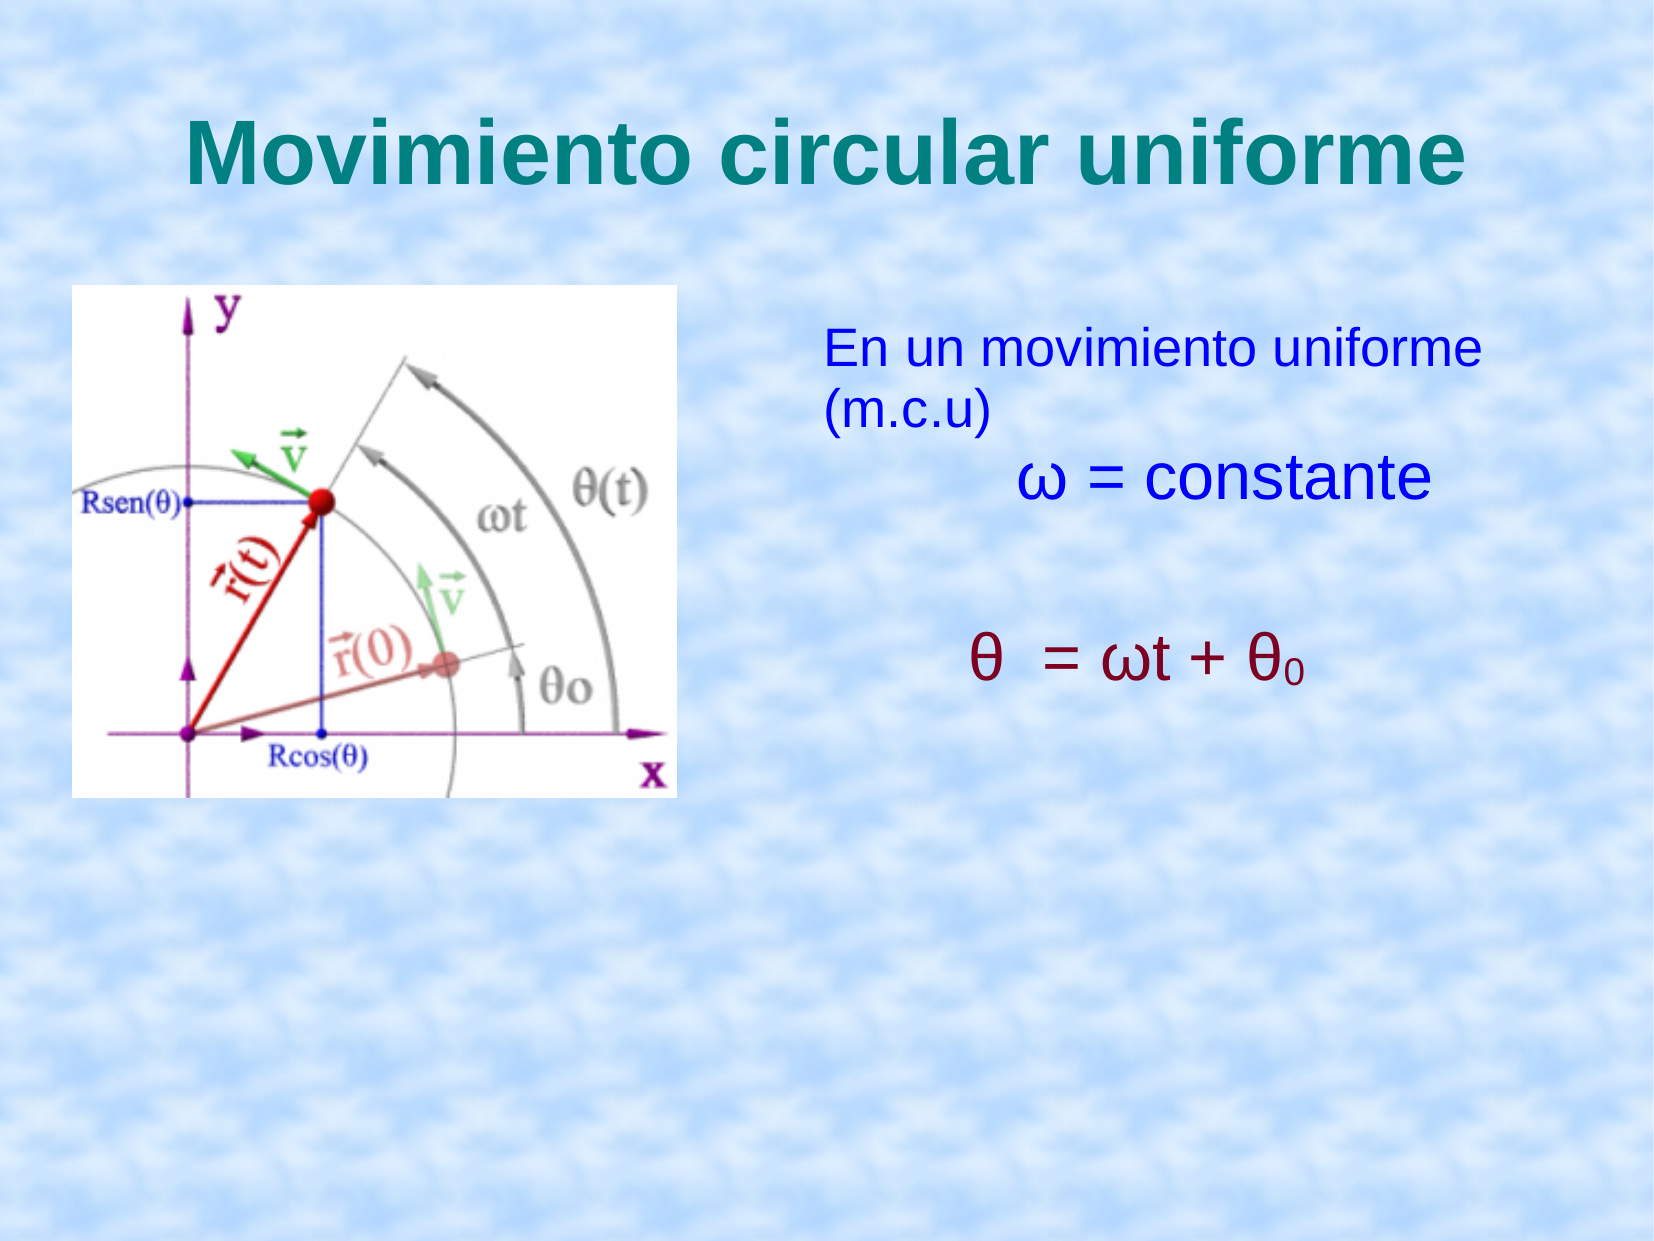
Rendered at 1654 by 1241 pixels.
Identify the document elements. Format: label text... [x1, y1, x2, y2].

text_box En un movimiento uniforme (m.c.u) ω = constante [738, 310, 1627, 621]
text_box θ = ωt + θ0 [826, 621, 1388, 717]
picture [0, 0, 1654, 1241]
title Movimiento circular uniforme [82, 49, 1571, 257]
